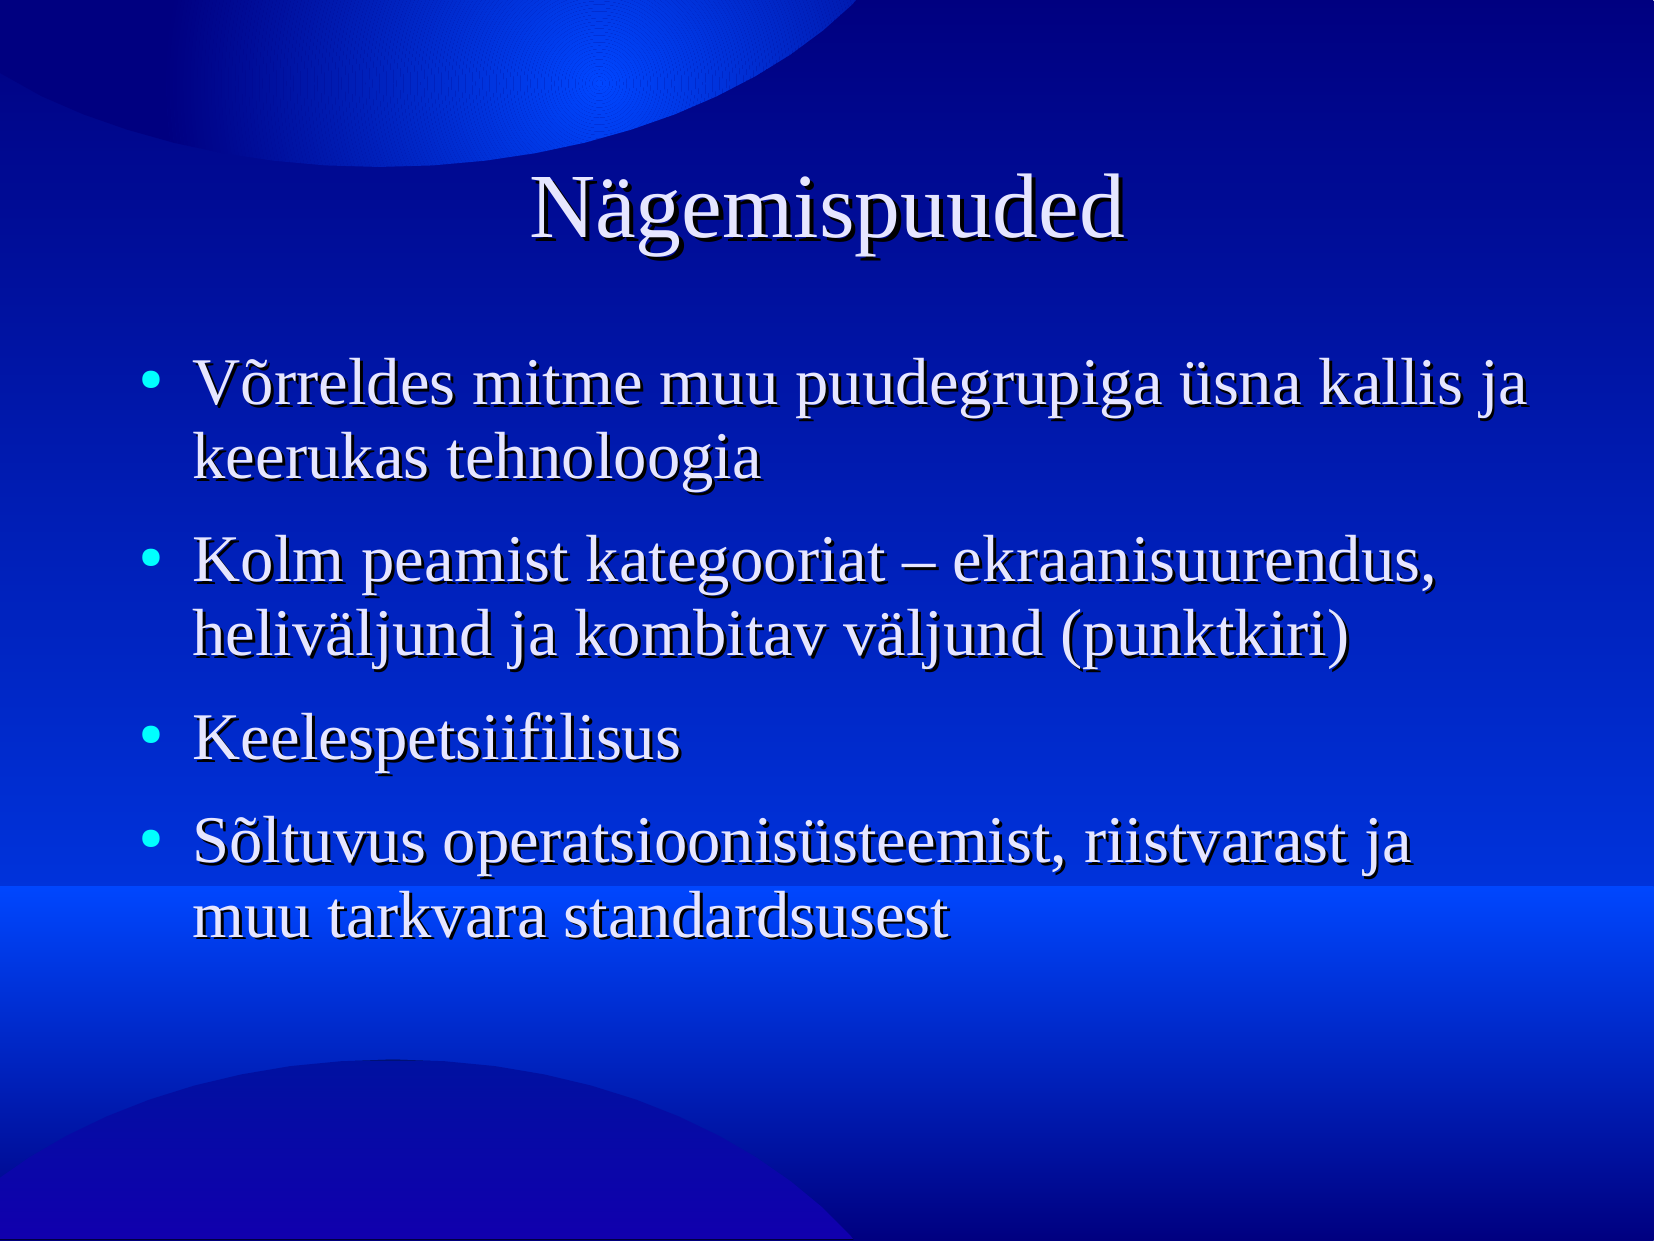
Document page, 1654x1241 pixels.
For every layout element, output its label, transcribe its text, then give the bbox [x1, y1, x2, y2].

title Nägemispuuded [121, 102, 1534, 311]
list Võrreldes mitme muu puudegrupiga üsna kallis ja keerukas tehnoloogia Kolm peamist kategooriat – ekraanisuurendus, heliväljund ja kombitav väljund (punktkiri) Keelespetsiifilisus Sõltuvus operatsioonisüsteemist, riistvarast ja muu tarkvara standardsusest [121, 344, 1534, 1127]
